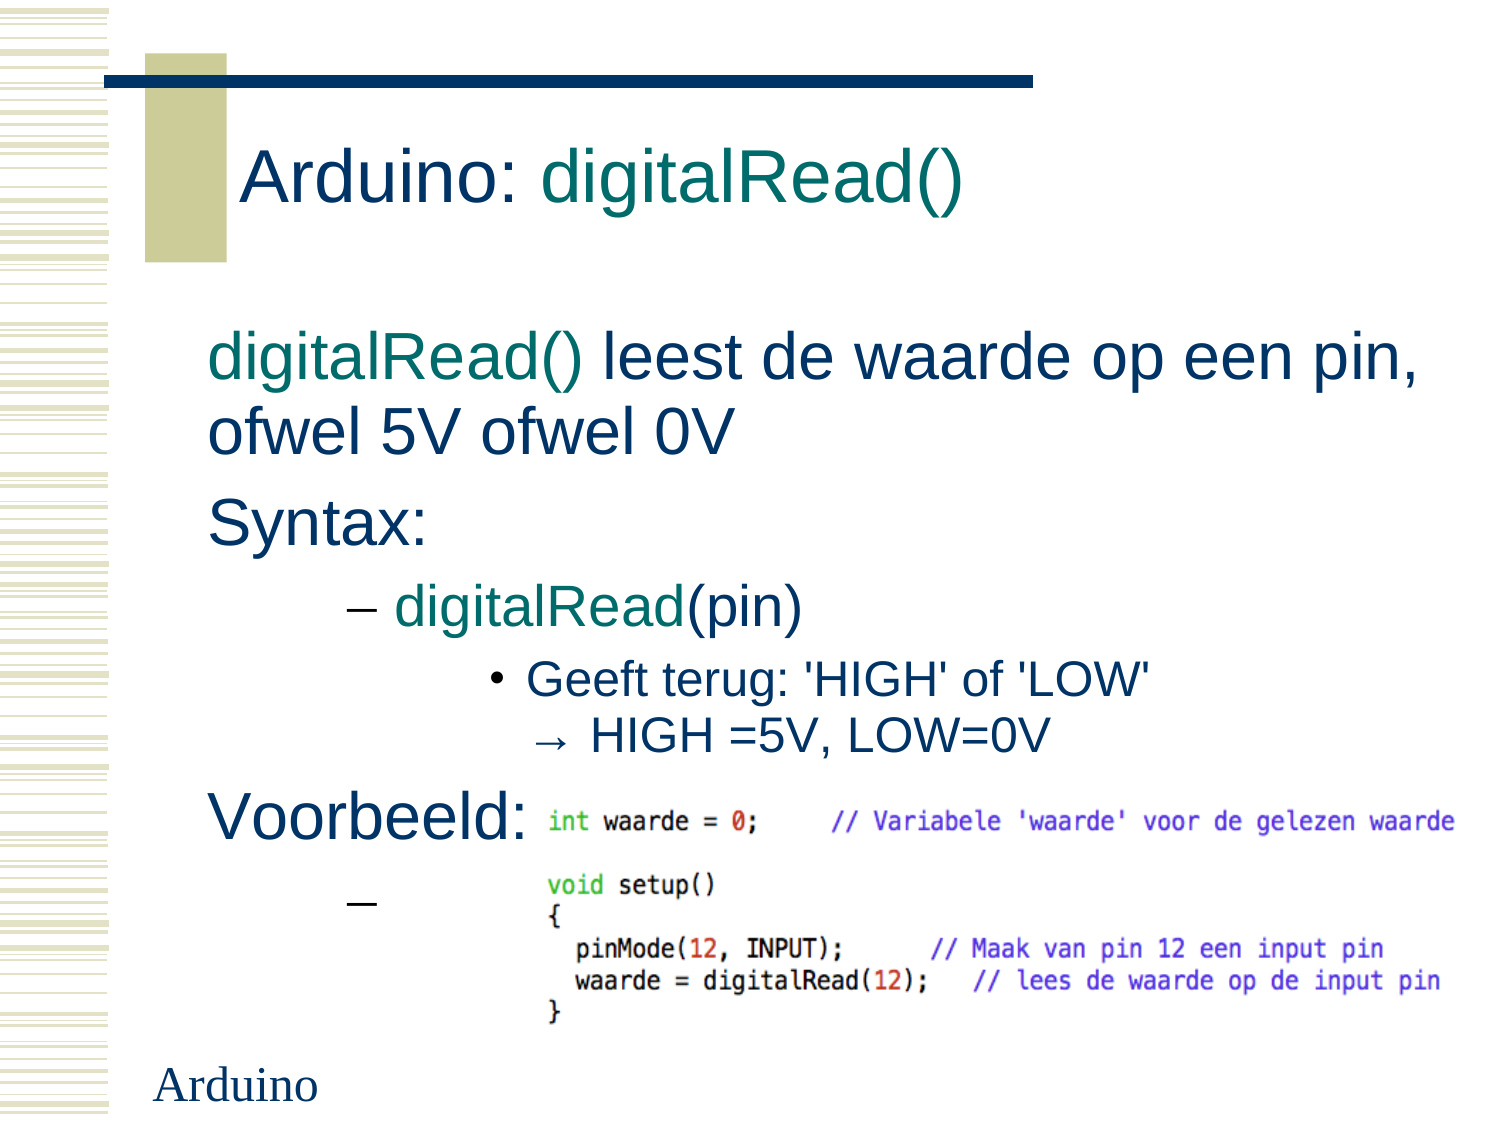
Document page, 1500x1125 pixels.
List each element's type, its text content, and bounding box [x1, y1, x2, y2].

title Arduino: digitalRead() [225, 99, 1435, 263]
picture [543, 791, 1489, 1052]
list digitalRead() leest de waarde op een pin, ofwel 5V ofwel 0V Syntax: digitalRead(pin) Geeft terug: 'HIGH' of 'LOW' → HIGH =5V, LOW=0V Voorbeeld: [136, 312, 1441, 965]
